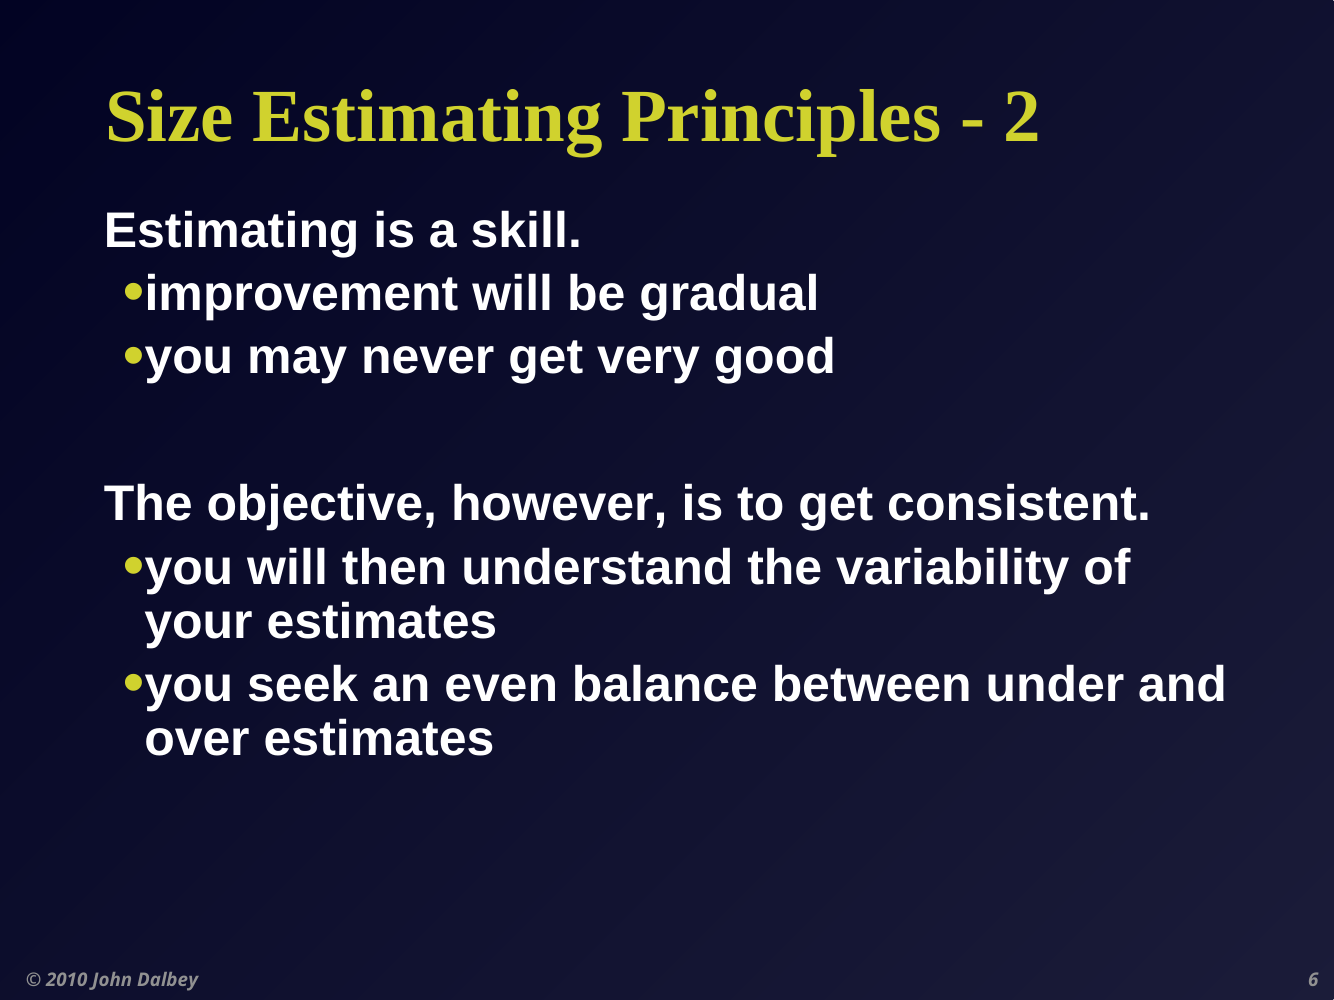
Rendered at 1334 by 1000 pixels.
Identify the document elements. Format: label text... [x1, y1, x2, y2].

title Size Estimating Principles - 2 [88, 54, 1288, 180]
list Estimating is a skill. improvement will be gradual you may never get very good The objective, however, is to get consistent. you will then understand the variability of your estimates you seek an even balance between under and over estimates [69, 196, 1270, 951]
